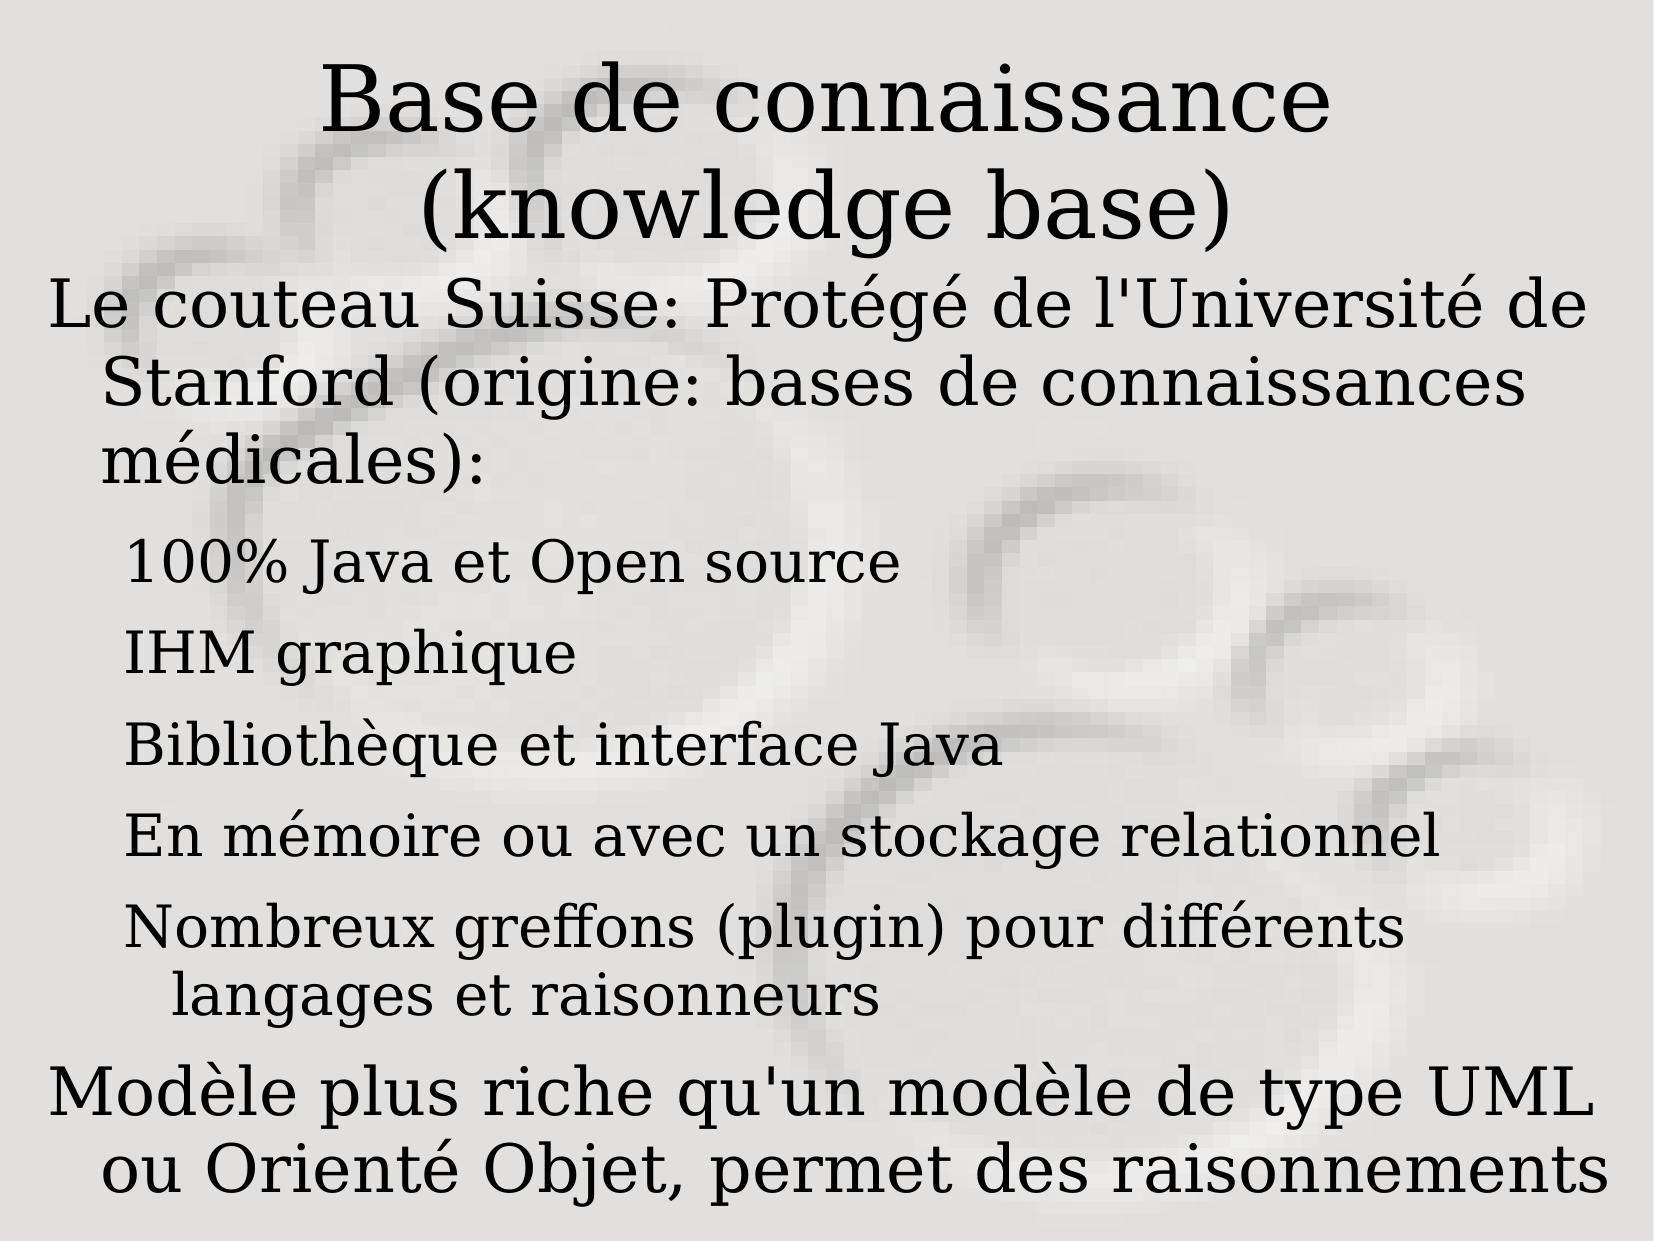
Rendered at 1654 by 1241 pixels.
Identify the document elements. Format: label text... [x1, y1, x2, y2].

list Le couteau Suisse: Protégé de l'Université de Stanford (origine: bases de connaissances médicales): 100% Java et Open source IHM graphique Bibliothèque et interface Java En mémoire ou avec un stockage relationnel Nombreux greffons (plugin) pour différents langages et raisonneurs Modèle plus riche qu'un modèle de type UML ou Orienté Objet, permet des raisonnements [29, 265, 1625, 1209]
title Base de connaissance (knowledge base) [82, 45, 1571, 261]
picture [0, 0, 1654, 1241]
